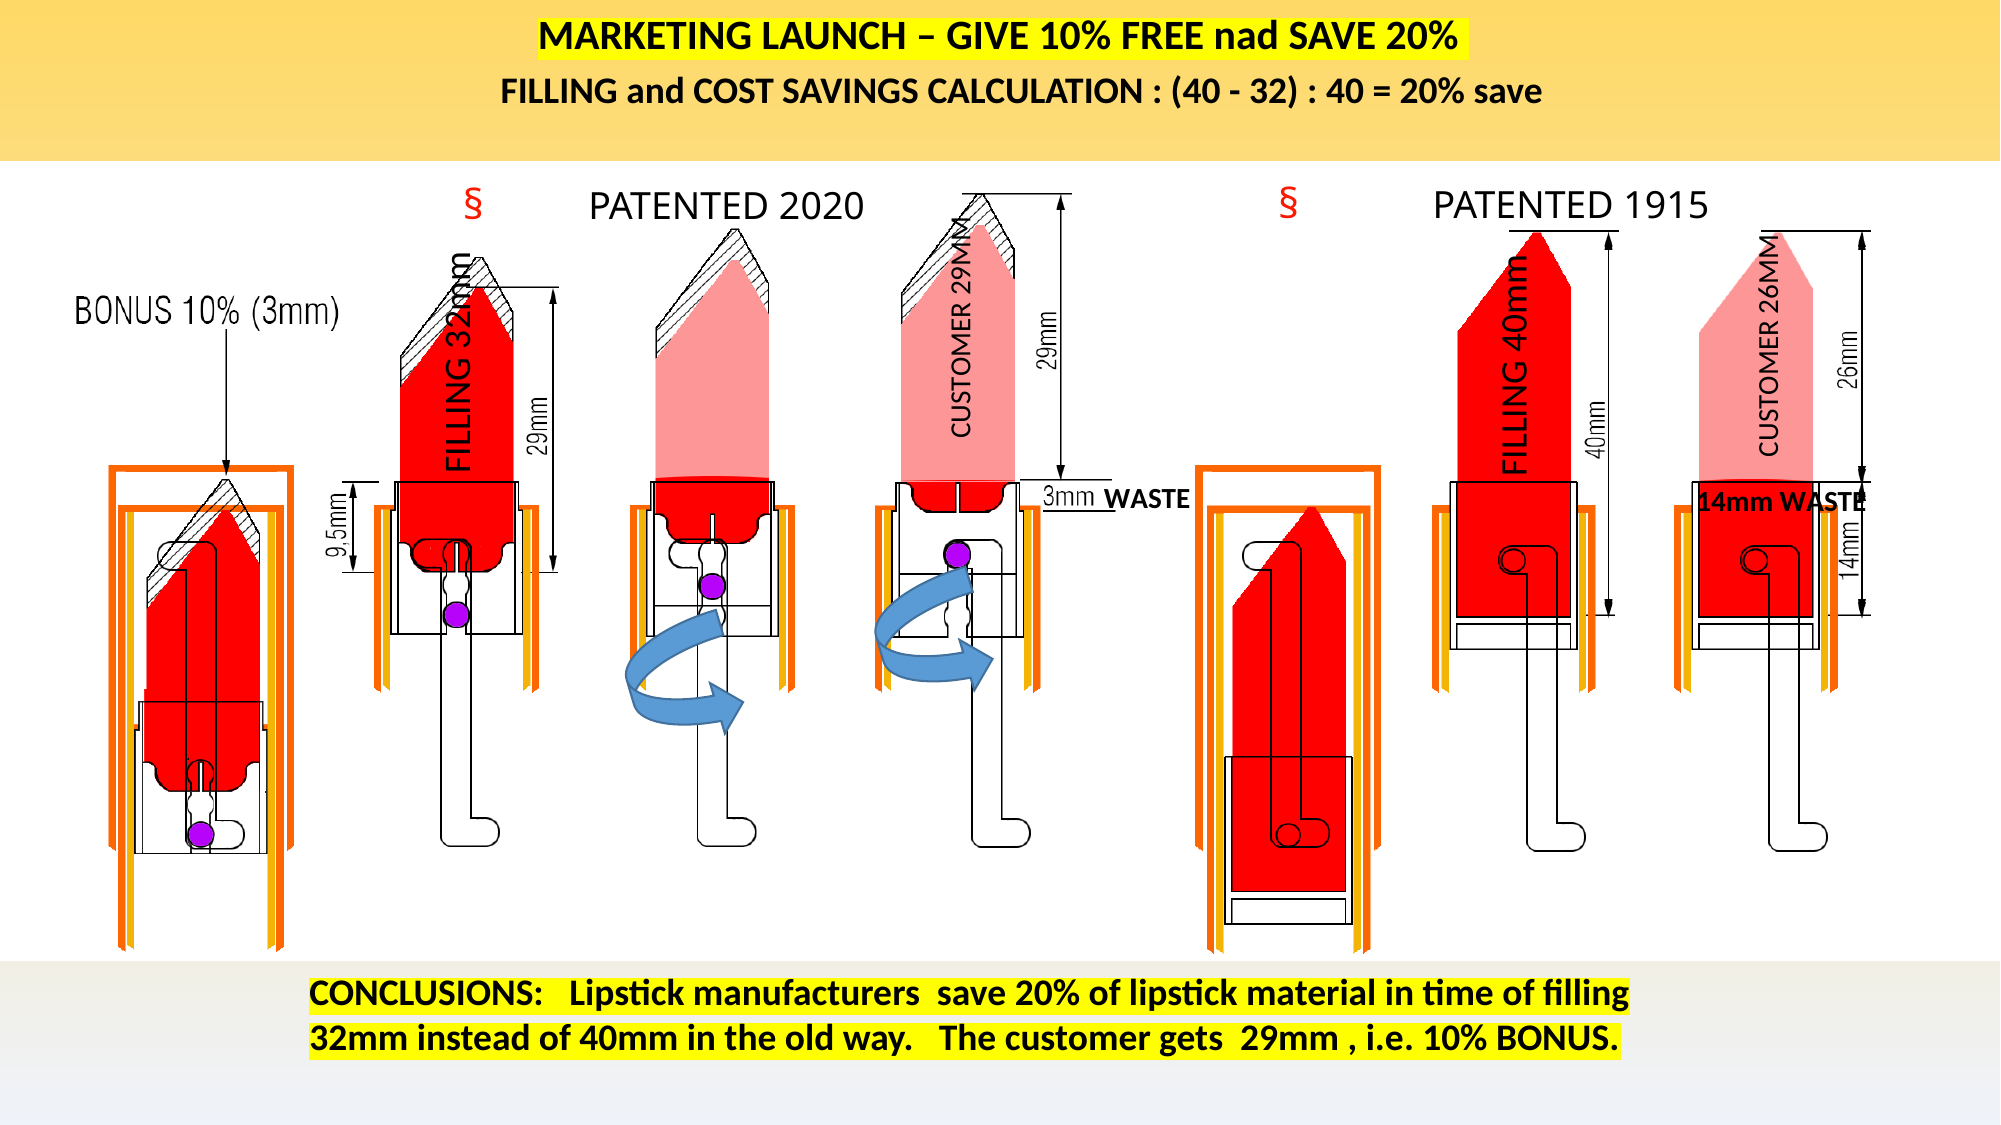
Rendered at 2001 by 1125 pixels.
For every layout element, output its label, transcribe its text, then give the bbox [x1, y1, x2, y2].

text_box [875, 566, 993, 691]
text_box PATENTED 2020 [447, 165, 1053, 245]
text_box FILLING 32mm [425, 230, 486, 523]
picture [0, 161, 2000, 961]
text_box MARKETING LAUNCH – GIVE 10% FREE nad SAVE 20% [522, 0, 1658, 66]
text_box PATENTED 1915 [1263, 164, 1931, 244]
text_box FILLING 40mm [1481, 233, 1543, 526]
text_box CUSTOMER 29MM [933, 175, 985, 467]
text_box FILLING and COST SAVINGS CALCULATION : (40 - 32) : 40 = 20% save [485, 58, 1621, 119]
text_box CONCLUSIONS: Lipstick manufacturers save 20% of lipstick material in time of filling 32mm instead of 40mm in the old way. The customer gets 29mm , i.e. 10% BONUS. [294, 960, 1706, 1067]
text_box CUSTOMER 26MM [1741, 193, 1792, 486]
text_box WASTE [978, 471, 1280, 523]
text_box 14mm WASTE [1597, 474, 1898, 526]
text_box [625, 609, 744, 734]
